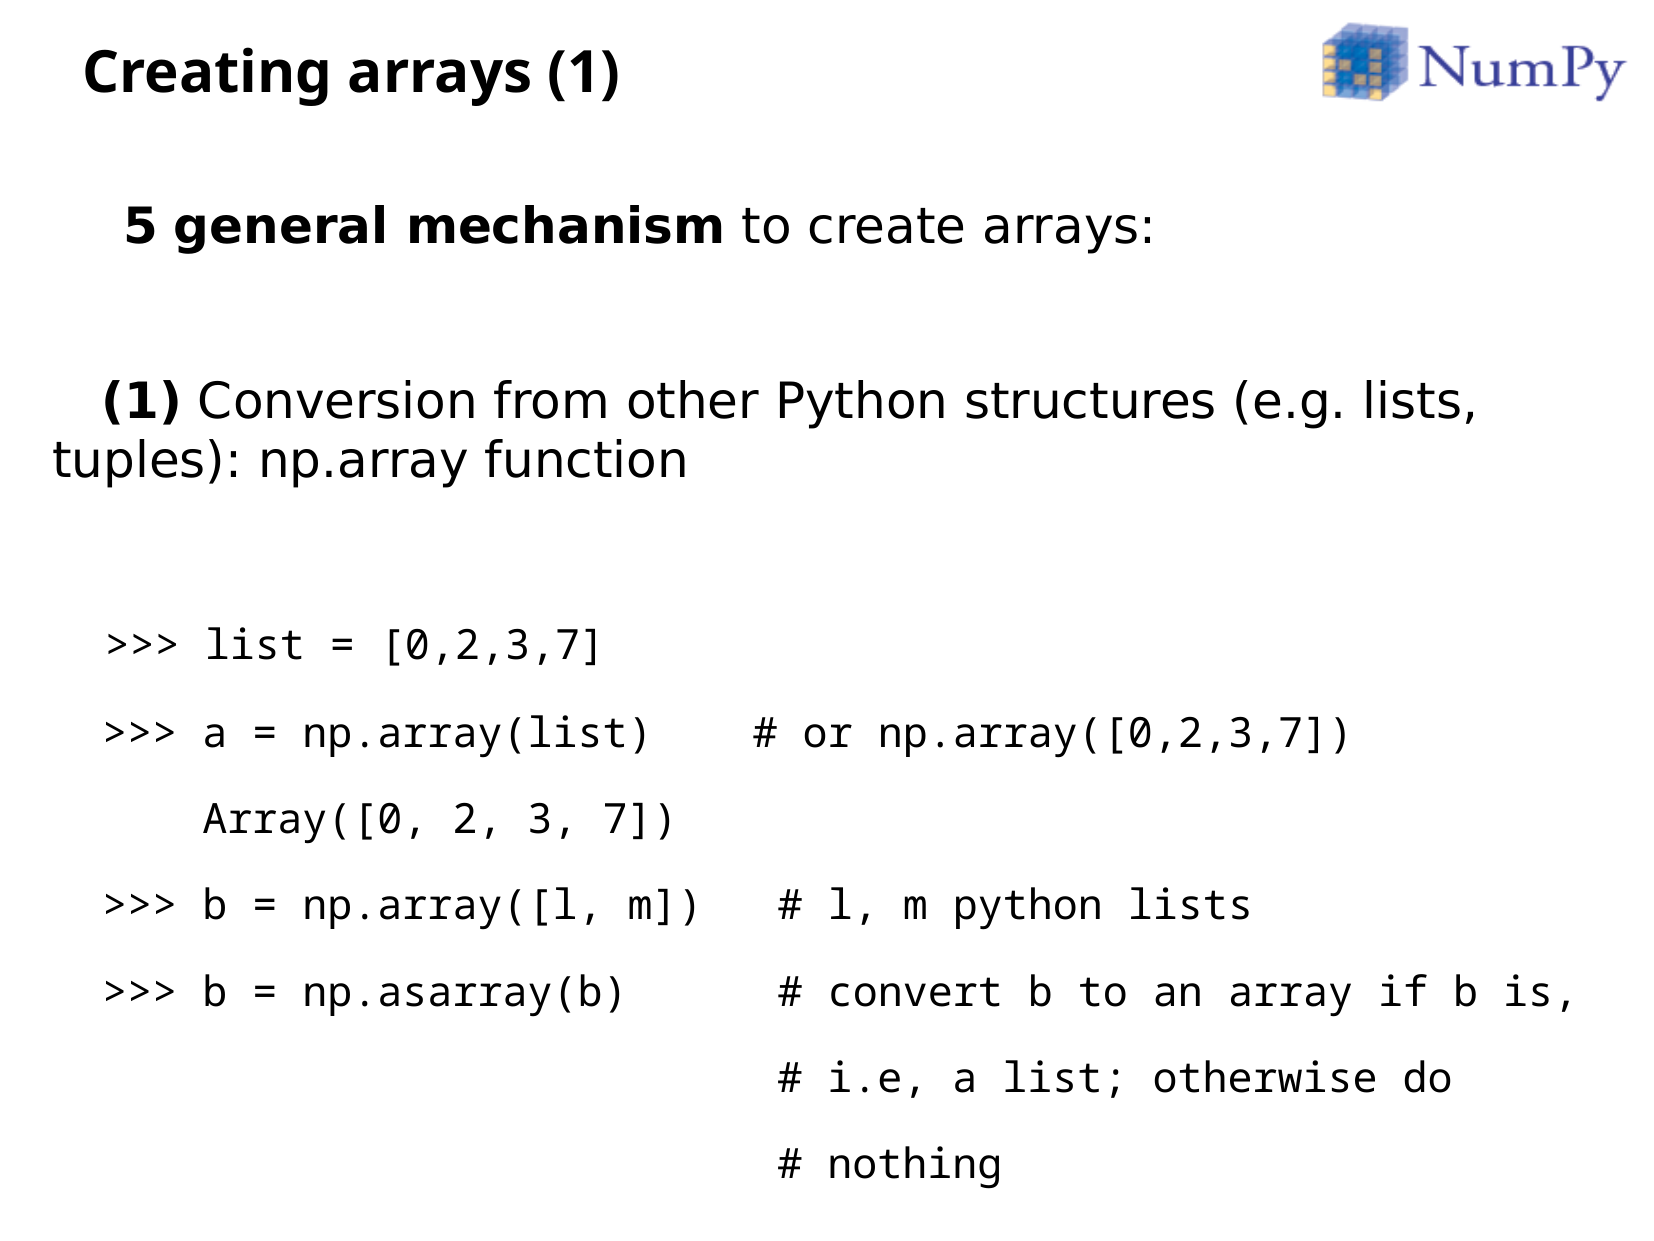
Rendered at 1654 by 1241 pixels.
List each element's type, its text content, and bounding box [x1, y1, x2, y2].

title Creating arrays (1) [82, 15, 1571, 125]
list 5 general mechanism to create arrays: (1) Conversion from other Python structures (e.g. lists, tuples): np.array function >>> list = [0,2,3,7] >>> a = np.array(list) # or np.array([0,2,3,7]) Array([0, 2, 3, 7]) >>> b = np.array([l, m]) # l, m python lists >>> b = np.asarray(b) # convert b to an array if b is, # i.e, a list; otherwise do # nothing [52, 197, 1595, 1163]
picture [1302, 13, 1635, 113]
